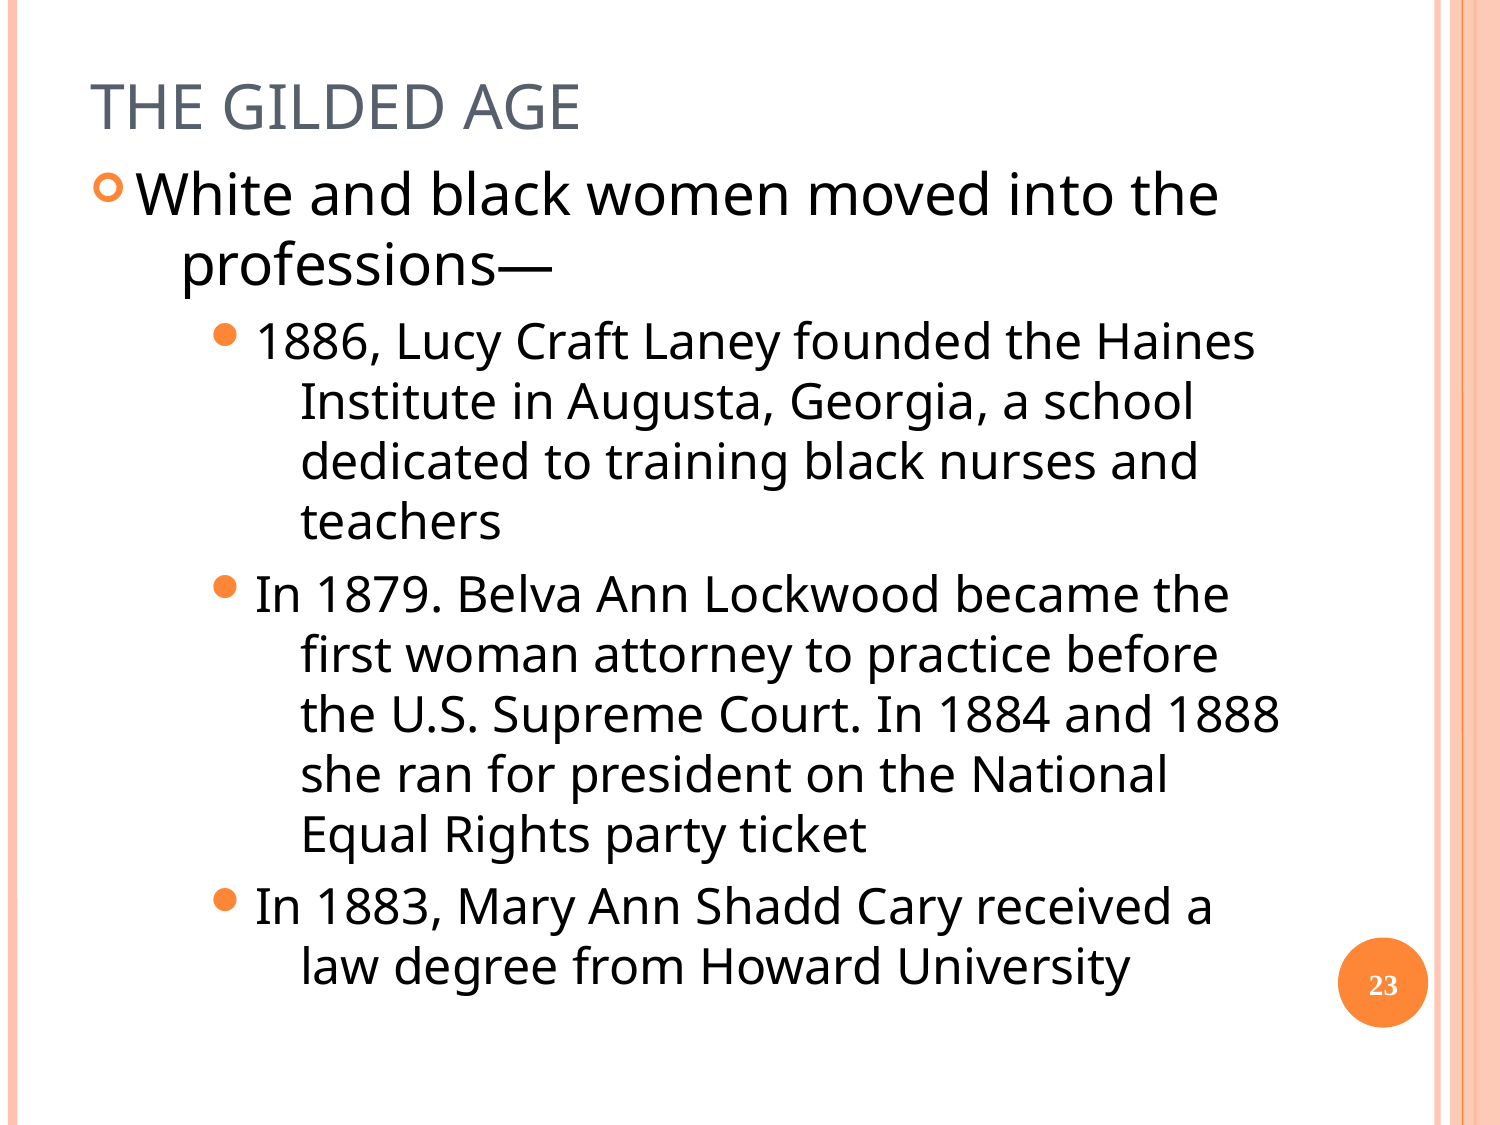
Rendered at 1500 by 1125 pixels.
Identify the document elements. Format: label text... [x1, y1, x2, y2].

text_box [1333, 940, 1434, 1027]
list White and black women moved into the professions— 1886, Lucy Craft Laney founded the Haines Institute in Augusta, Georgia, a school dedicated to training black nurses and teachers In 1879. Belva Ann Lockwood became the first woman attorney to practice before the U.S. Supreme Court. In 1884 and 1888 she ran for president on the National Equal Rights party ticket In 1883, Mary Ann Shadd Cary received a law degree from Howard University [75, 149, 1300, 1062]
title The Gilded Age [75, 45, 1300, 149]
